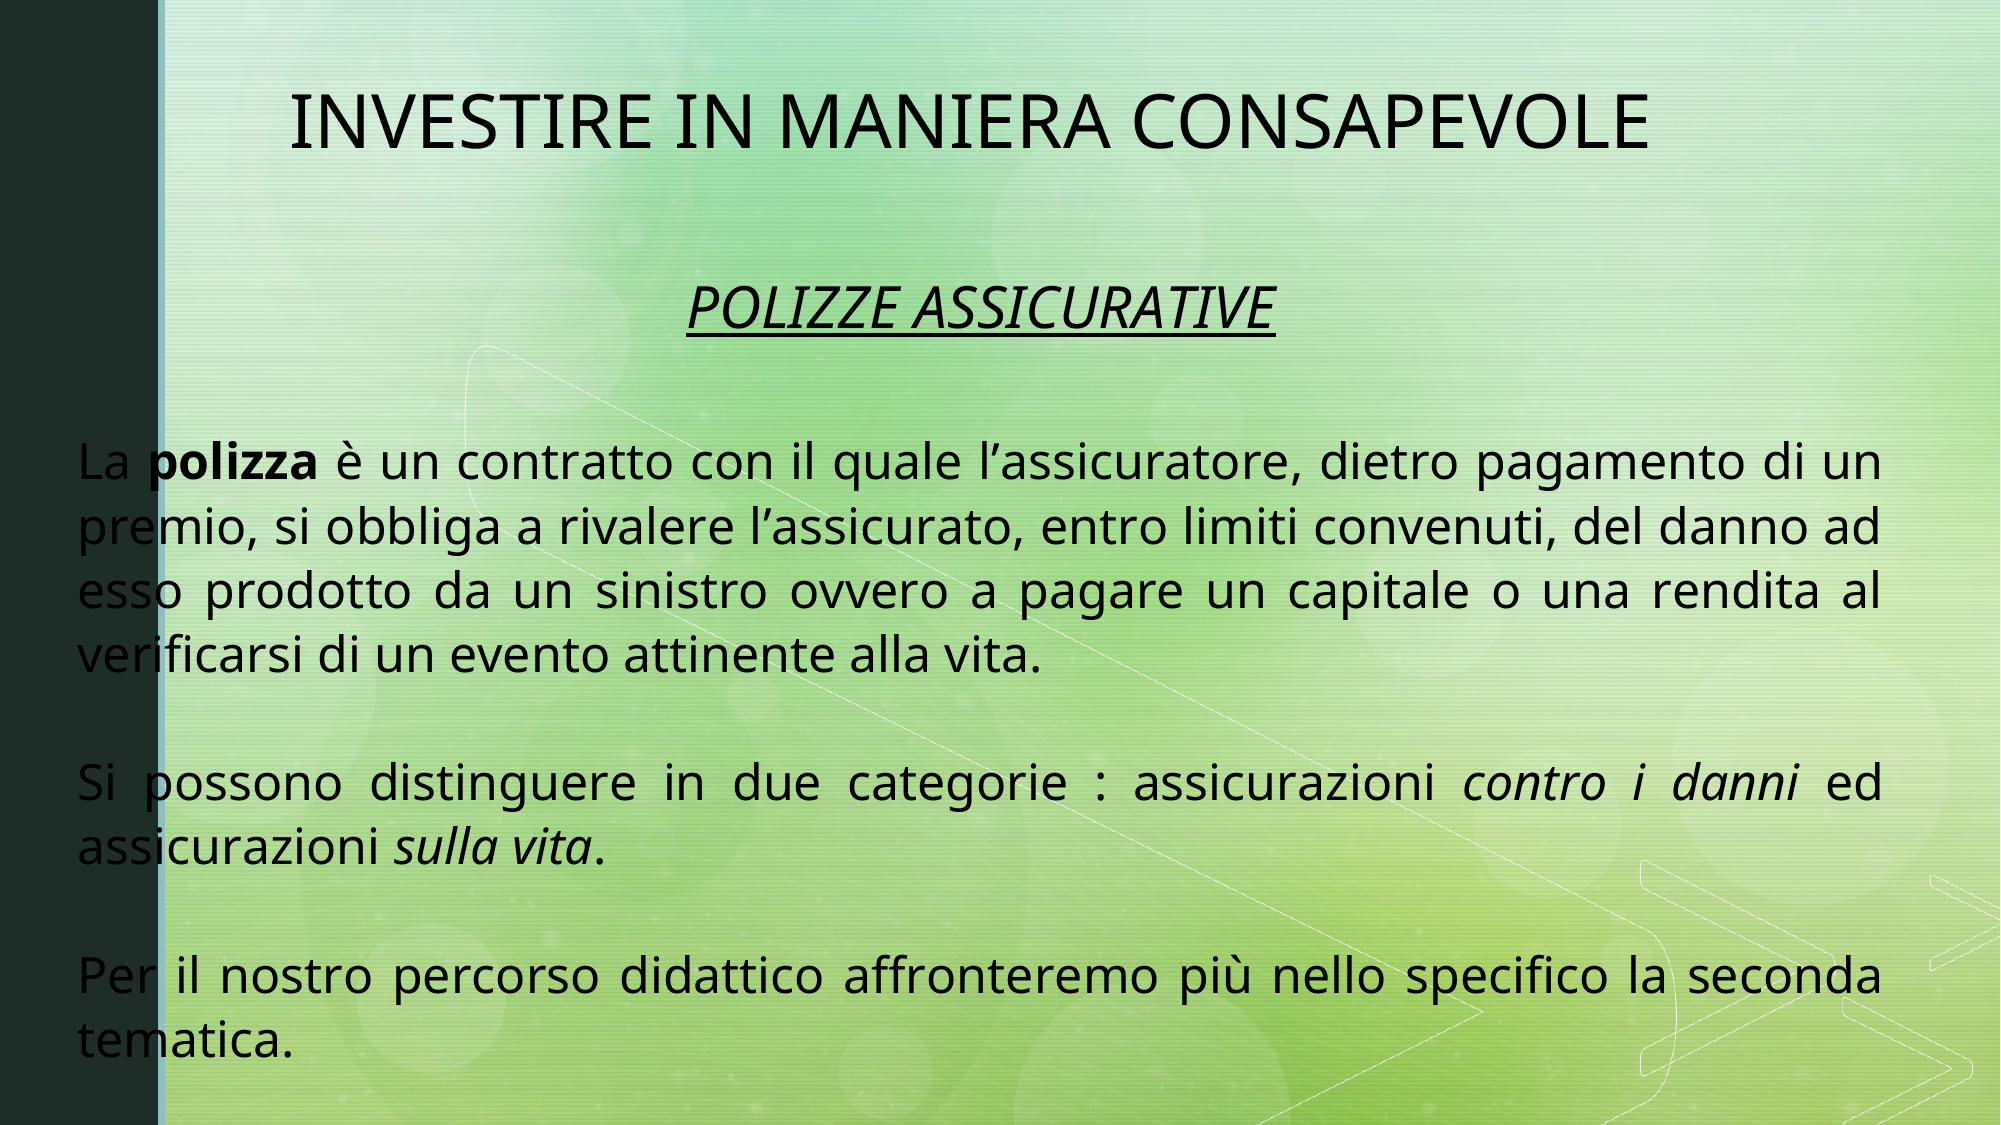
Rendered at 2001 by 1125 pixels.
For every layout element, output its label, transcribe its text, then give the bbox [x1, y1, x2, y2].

text_box INVESTIRE IN MANIERA CONSAPEVOLE POLIZZE ASSICURATIVE La polizza è un contratto con il quale l’assicuratore, dietro pagamento di un premio, si obbliga a rivalere l’assicurato, entro limiti convenuti, del danno ad esso prodotto da un sinistro ovvero a pagare un capitale o una rendita al verificarsi di un evento attinente alla vita. Si possono distinguere in due categorie : assicurazioni contro i danni ed assicurazioni sulla vita. Per il nostro percorso didattico affronteremo più nello specifico la seconda tematica. [62, 59, 1942, 1082]
